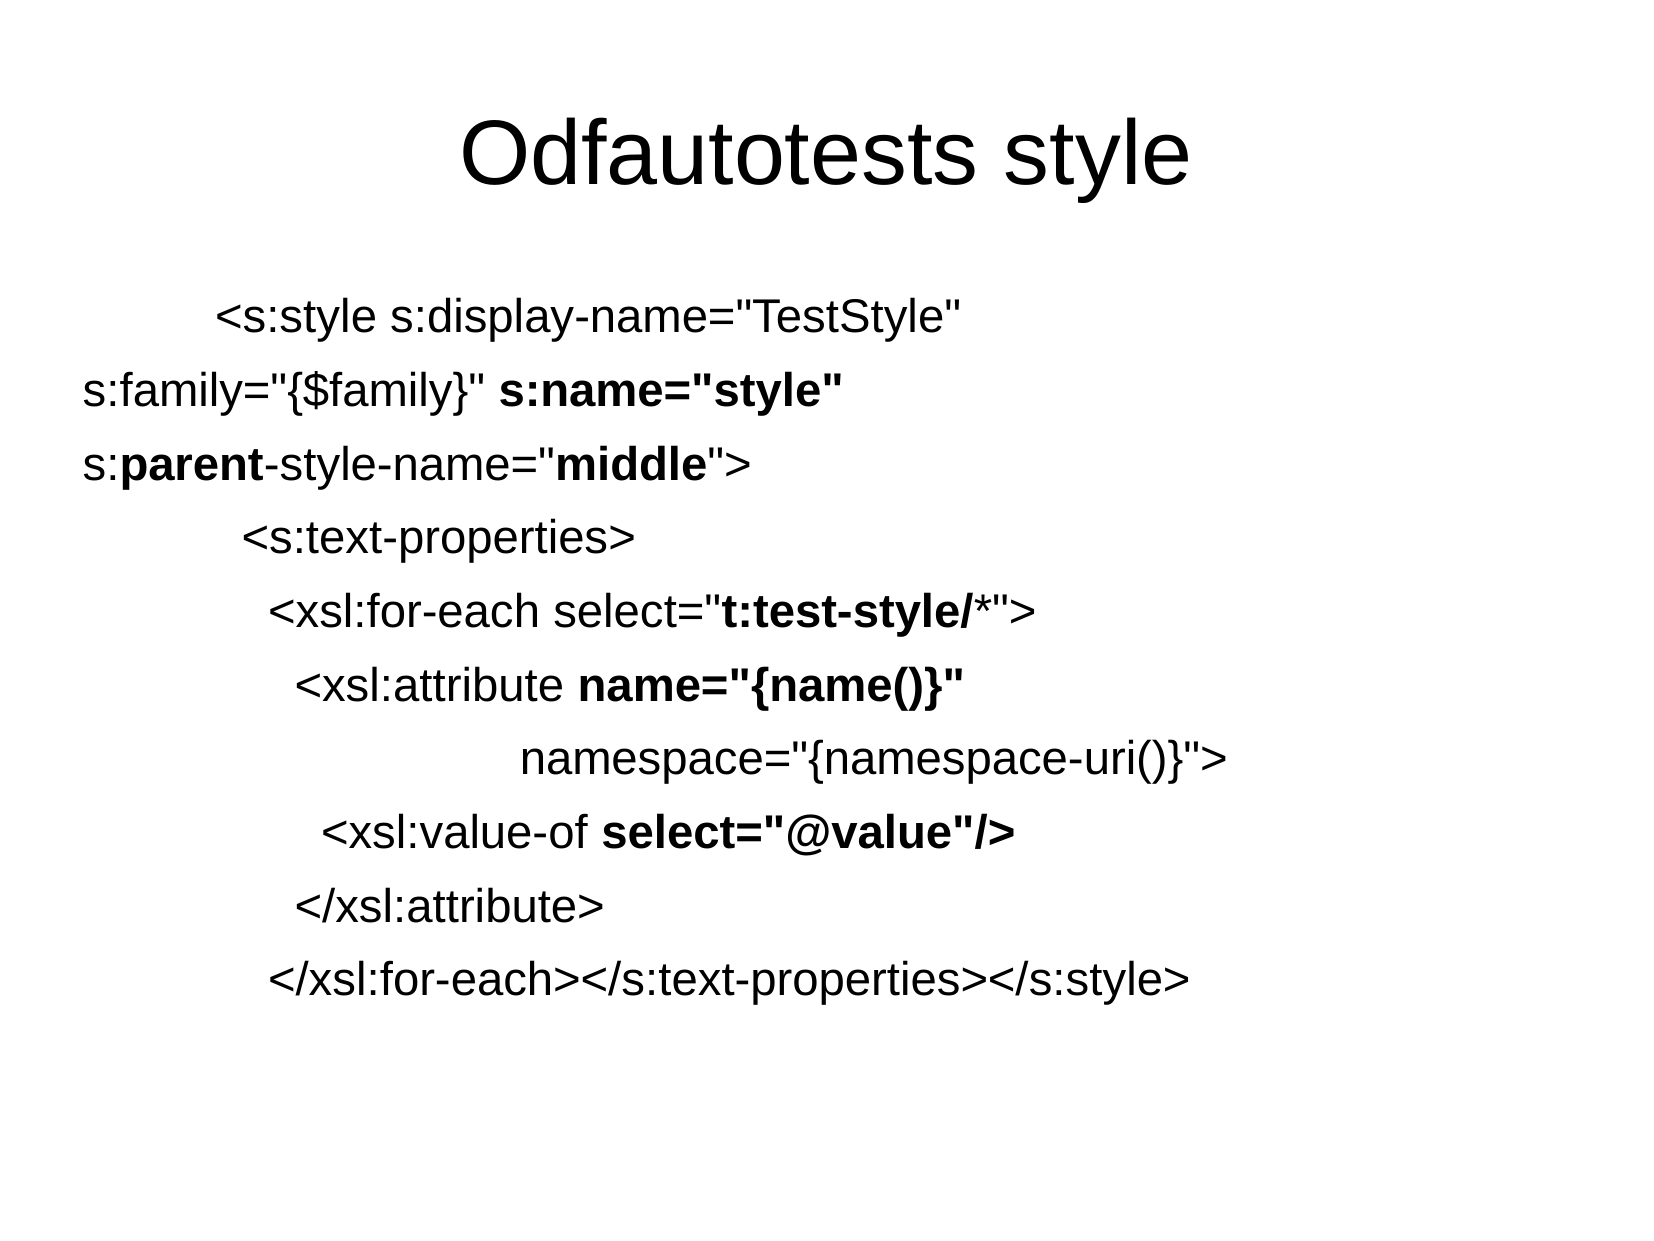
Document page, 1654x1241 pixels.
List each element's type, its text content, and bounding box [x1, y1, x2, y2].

title Odfautotests style [82, 49, 1571, 257]
list <s:style s:display-name="TestStyle" s:family="{$family}" s:name="style" s:parent-style-name="middle"> <s:text-properties> <xsl:for-each select="t:test-style/*"> <xsl:attribute name="{name()}" namespace="{namespace-uri()}"> <xsl:value-of select="@value"/> </xsl:attribute> </xsl:for-each></s:text-properties></s:style> [82, 290, 1571, 1010]
